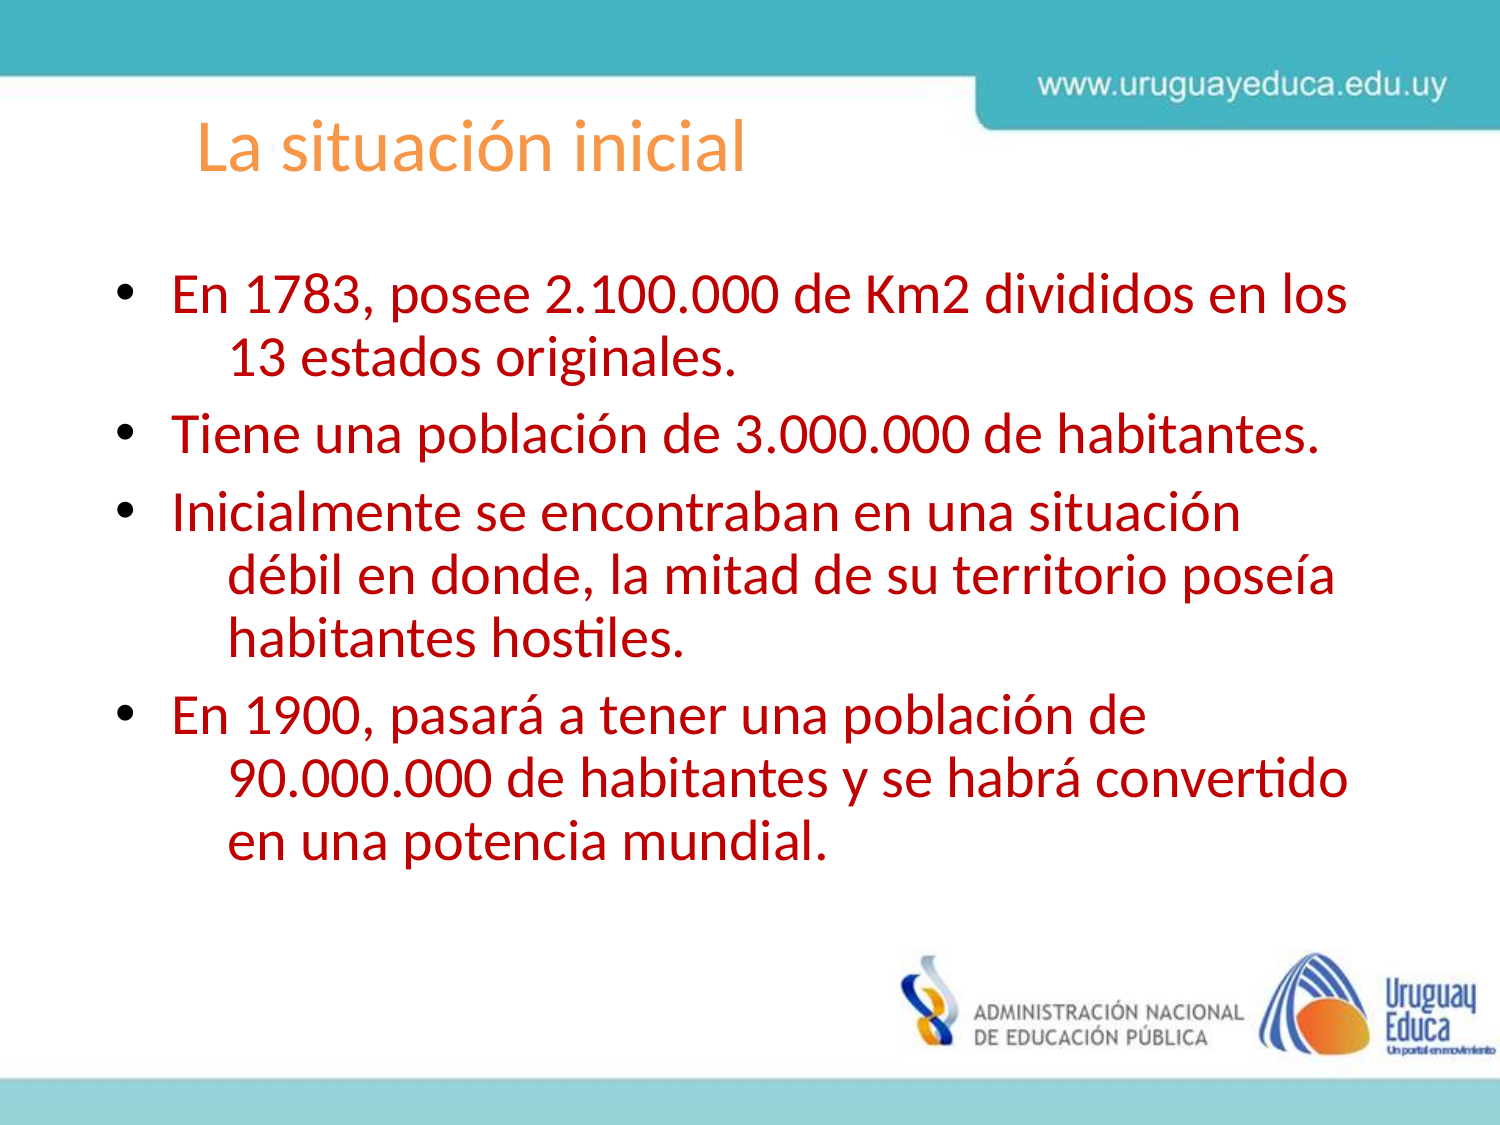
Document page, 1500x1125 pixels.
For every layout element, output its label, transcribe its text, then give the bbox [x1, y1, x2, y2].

title La situación inicial [0, 88, 945, 178]
picture [0, 0, 1500, 1125]
list En 1783, posee 2.100.000 de Km2 divididos en los 13 estados originales. Tiene una población de 3.000.000 de habitantes. Inicialmente se encontraban en una situación débil en donde, la mitad de su territorio poseía habitantes hostiles. En 1900, pasará a tener una población de 90.000.000 de habitantes y se habrá convertido en una potencia mundial. [100, 255, 1366, 941]
